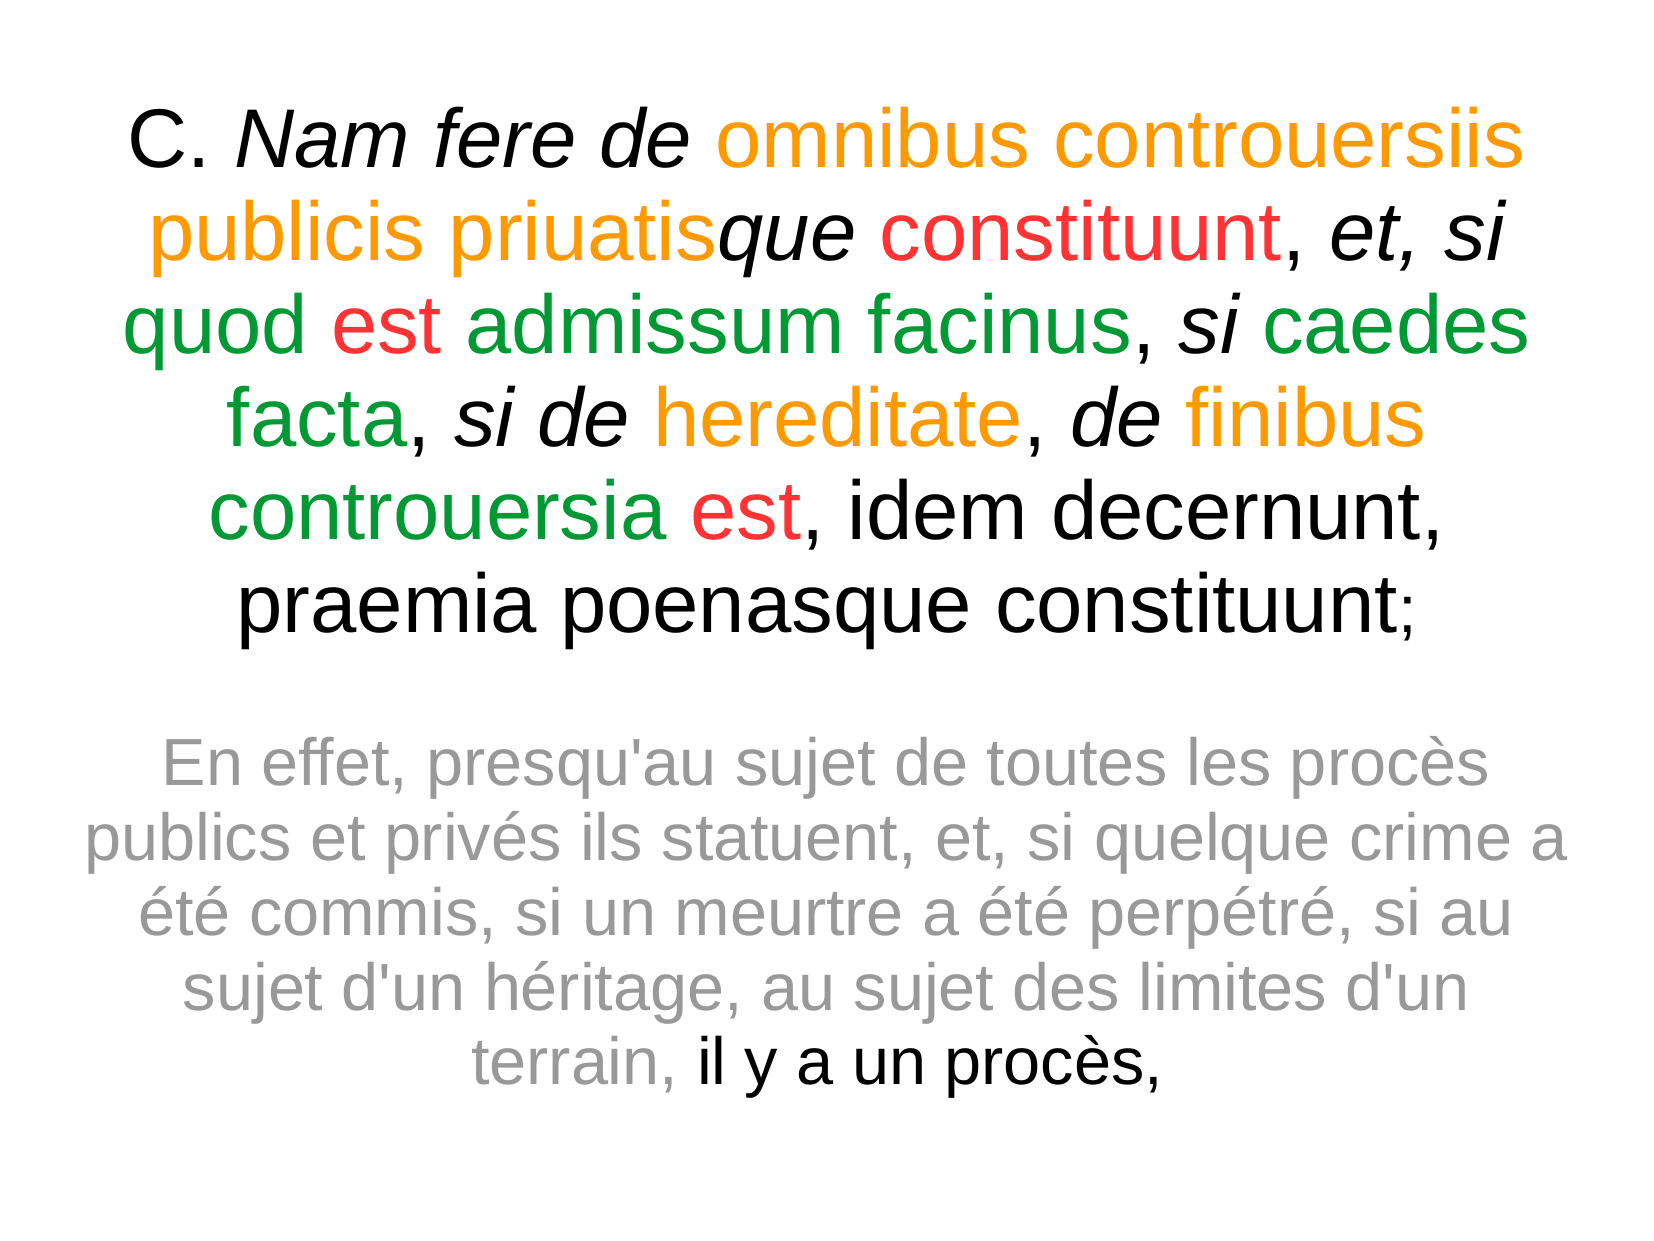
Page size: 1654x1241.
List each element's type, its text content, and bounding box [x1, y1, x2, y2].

subtitle C. Nam fere de omnibus controuersiis publicis priuatisque constituunt, et, si quod est admissum facinus, si caedes facta, si de hereditate, de finibus controuersia est, idem decernunt, praemia poenasque constituunt; En effet, presqu'au sujet de toutes les procès publics et privés ils statuent, et, si quelque crime a été commis, si un meurtre a été perpétré, si au sujet d'un héritage, au sujet des limites d'un terrain, il y a un procès, [82, 82, 1571, 1109]
